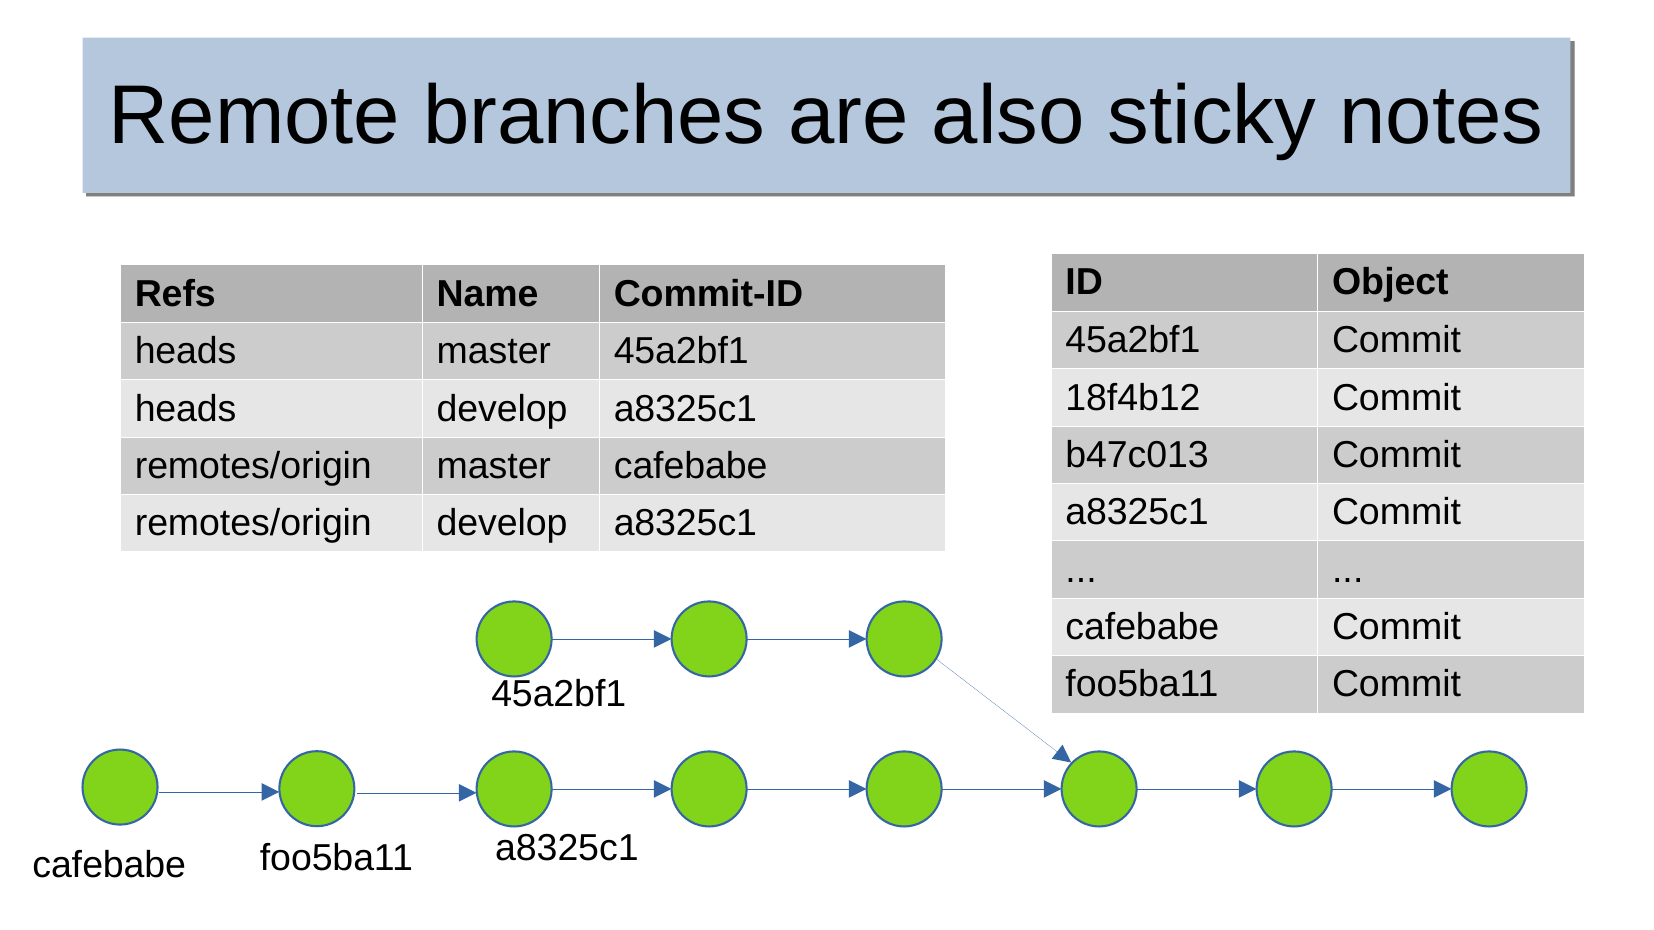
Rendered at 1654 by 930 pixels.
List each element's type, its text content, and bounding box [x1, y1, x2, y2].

table_cell Commit [1318, 369, 1584, 426]
title Remote branches are also sticky notes [82, 37, 1571, 193]
table_cell remotes/origin [121, 438, 422, 494]
text_box [866, 751, 942, 827]
text_box [1061, 751, 1137, 827]
table_cell cafebabe [600, 438, 945, 494]
text_box [82, 749, 158, 825]
table_cell a8325c1 [1052, 484, 1317, 540]
table_cell 45a2bf1 [600, 323, 945, 379]
text_box [279, 751, 355, 827]
table_cell foo5ba11 [1052, 656, 1317, 713]
table_cell 18f4b12 [1052, 369, 1317, 426]
table_cell a8325c1 [600, 380, 945, 437]
table_cell master [423, 323, 599, 379]
table_header Refs [121, 265, 422, 322]
table_cell Commit [1318, 312, 1584, 368]
table_cell Commit [1318, 599, 1584, 655]
text_box [671, 601, 747, 677]
text_box 45a2bf1 [476, 664, 642, 722]
text_box [1451, 751, 1527, 827]
table_cell heads [121, 380, 422, 437]
table_cell cafebabe [1052, 599, 1317, 655]
table_cell remotes/origin [121, 495, 422, 551]
table_cell Commit [1318, 427, 1584, 483]
table_cell ... [1318, 541, 1584, 598]
text_box [866, 601, 942, 677]
text_box cafebabe [17, 835, 202, 893]
table_cell Commit [1318, 656, 1584, 713]
table_cell 45a2bf1 [1052, 312, 1317, 368]
table_cell develop [423, 495, 599, 551]
table_cell b47c013 [1052, 427, 1317, 483]
text_box [1256, 751, 1332, 827]
table_cell ... [1052, 541, 1317, 598]
text_box [476, 601, 552, 664]
text_box foo5ba11 [244, 829, 437, 887]
table_header Commit-ID [600, 265, 945, 322]
text_box [671, 751, 747, 827]
table_cell a8325c1 [600, 495, 945, 551]
table_header Object [1318, 254, 1584, 311]
text_box a8325c1 [480, 818, 654, 876]
table_header ID [1052, 254, 1317, 311]
table_cell develop [423, 380, 599, 437]
text_box [476, 751, 552, 818]
table_cell master [423, 438, 599, 494]
table_header Name [423, 265, 599, 322]
table_cell heads [121, 323, 422, 379]
table_cell Commit [1318, 484, 1584, 540]
